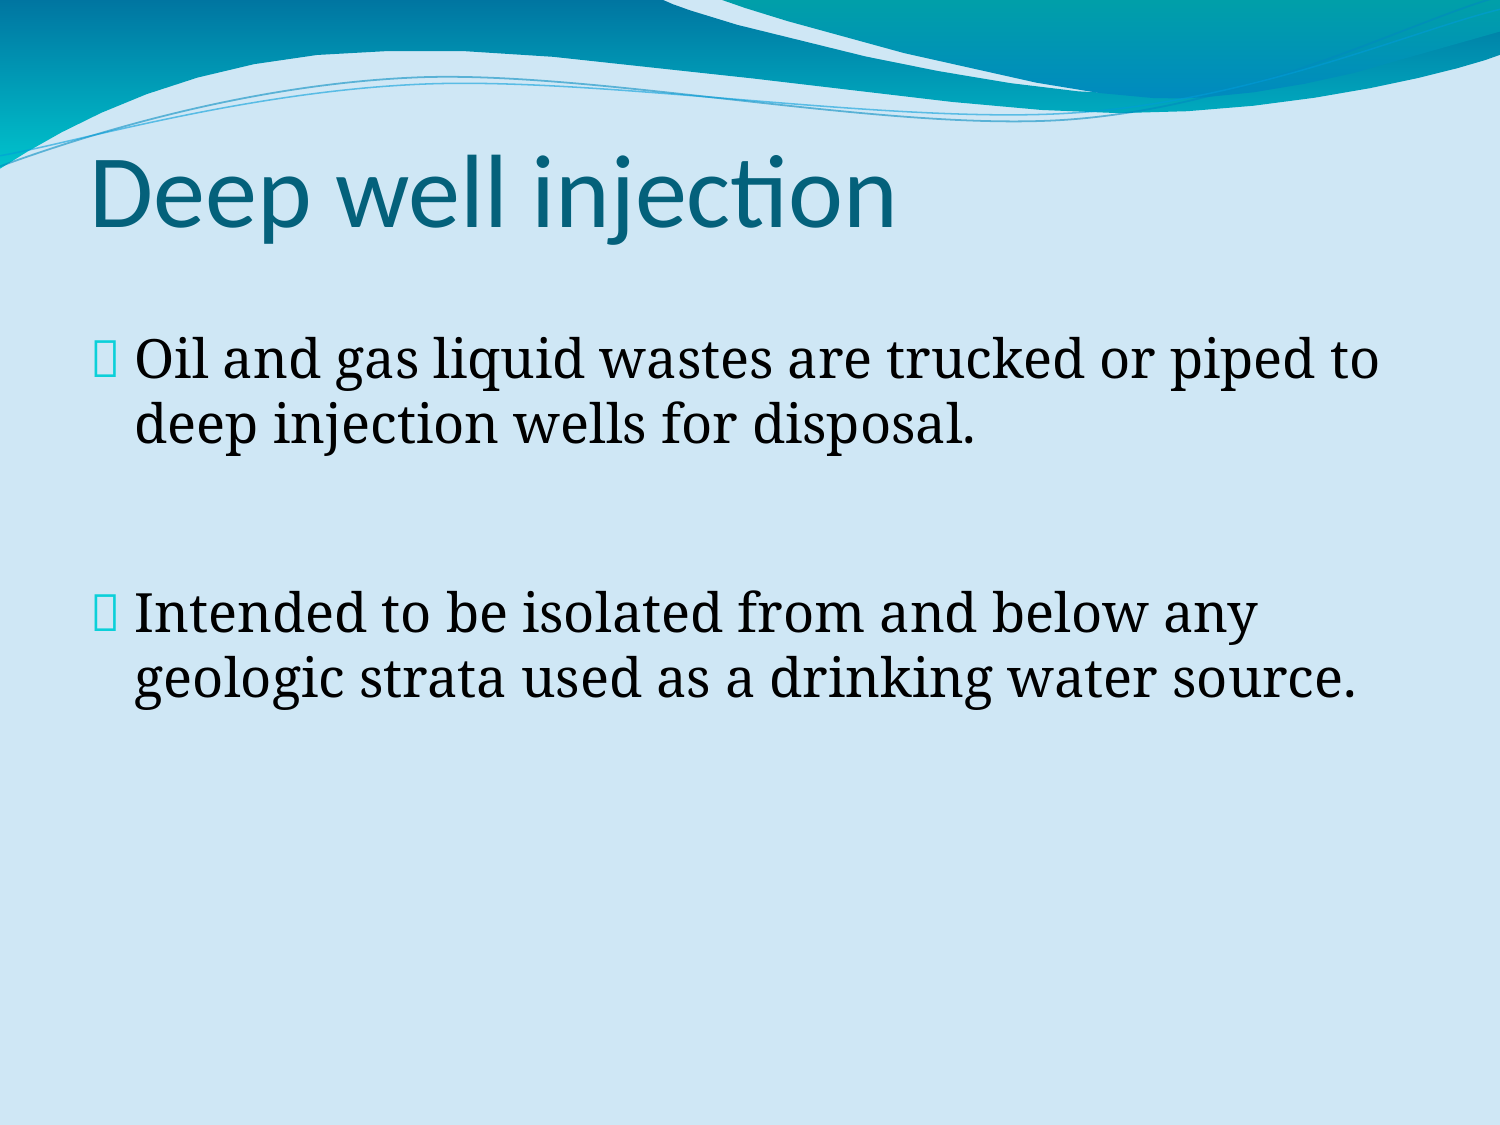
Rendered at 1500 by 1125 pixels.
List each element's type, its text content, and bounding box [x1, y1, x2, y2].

title Deep well injection [75, 115, 1425, 303]
list Oil and gas liquid wastes are trucked or piped to deep injection wells for disposal. Intended to be isolated from and below any geologic strata used as a drinking water source. [75, 317, 1425, 1038]
